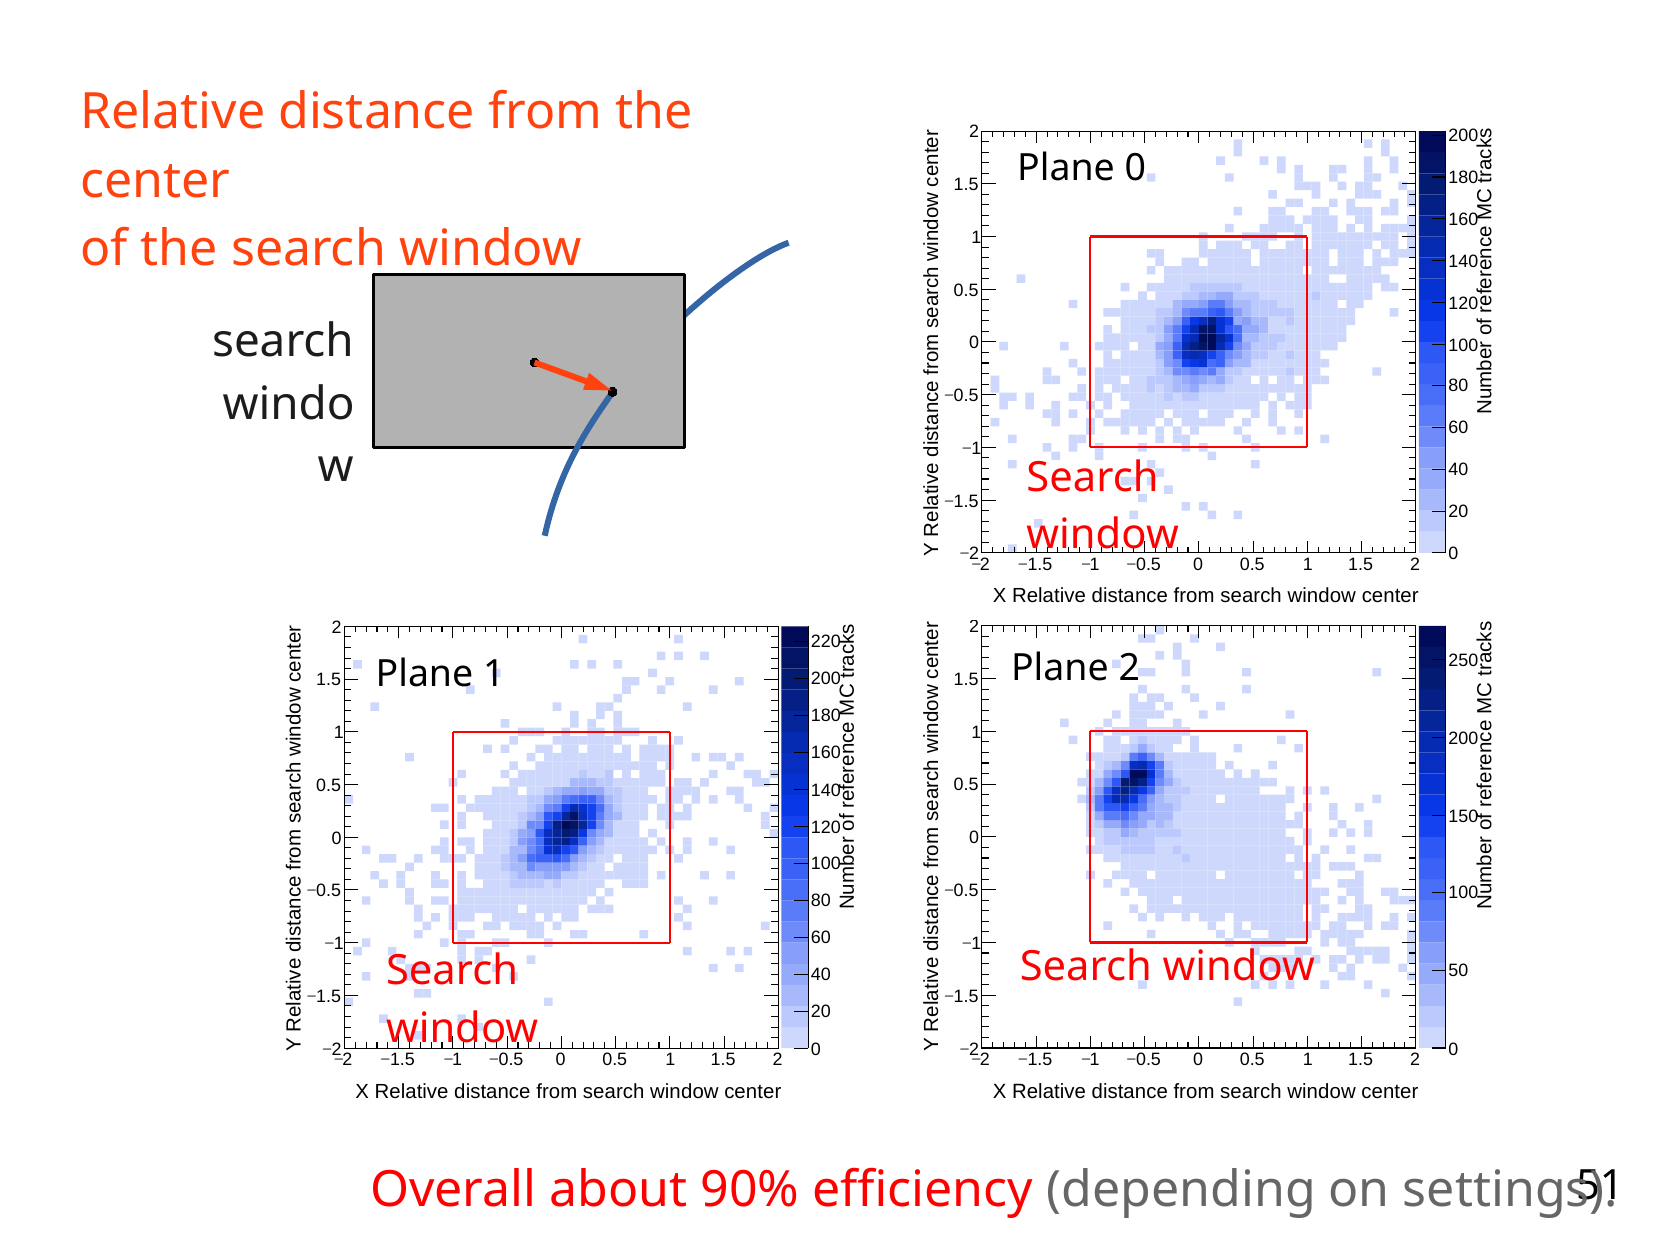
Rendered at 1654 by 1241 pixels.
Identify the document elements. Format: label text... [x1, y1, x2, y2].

text_box Relative distance from the center of the search window [65, 68, 822, 218]
text_box search window [177, 300, 369, 497]
text_box Plane 2 [996, 632, 1160, 703]
picture [906, 117, 1507, 1118]
text_box Search window [1011, 439, 1326, 567]
text_box [373, 274, 685, 448]
picture [268, 611, 869, 1118]
text_box Plane 1 [360, 638, 525, 709]
text_box Overall about 90% efficiency (depending on settings). [355, 1145, 1654, 1241]
text_box Search window [1005, 928, 1362, 1056]
text_box Plane 0 [1002, 132, 1176, 203]
text_box Search window [371, 932, 684, 1061]
